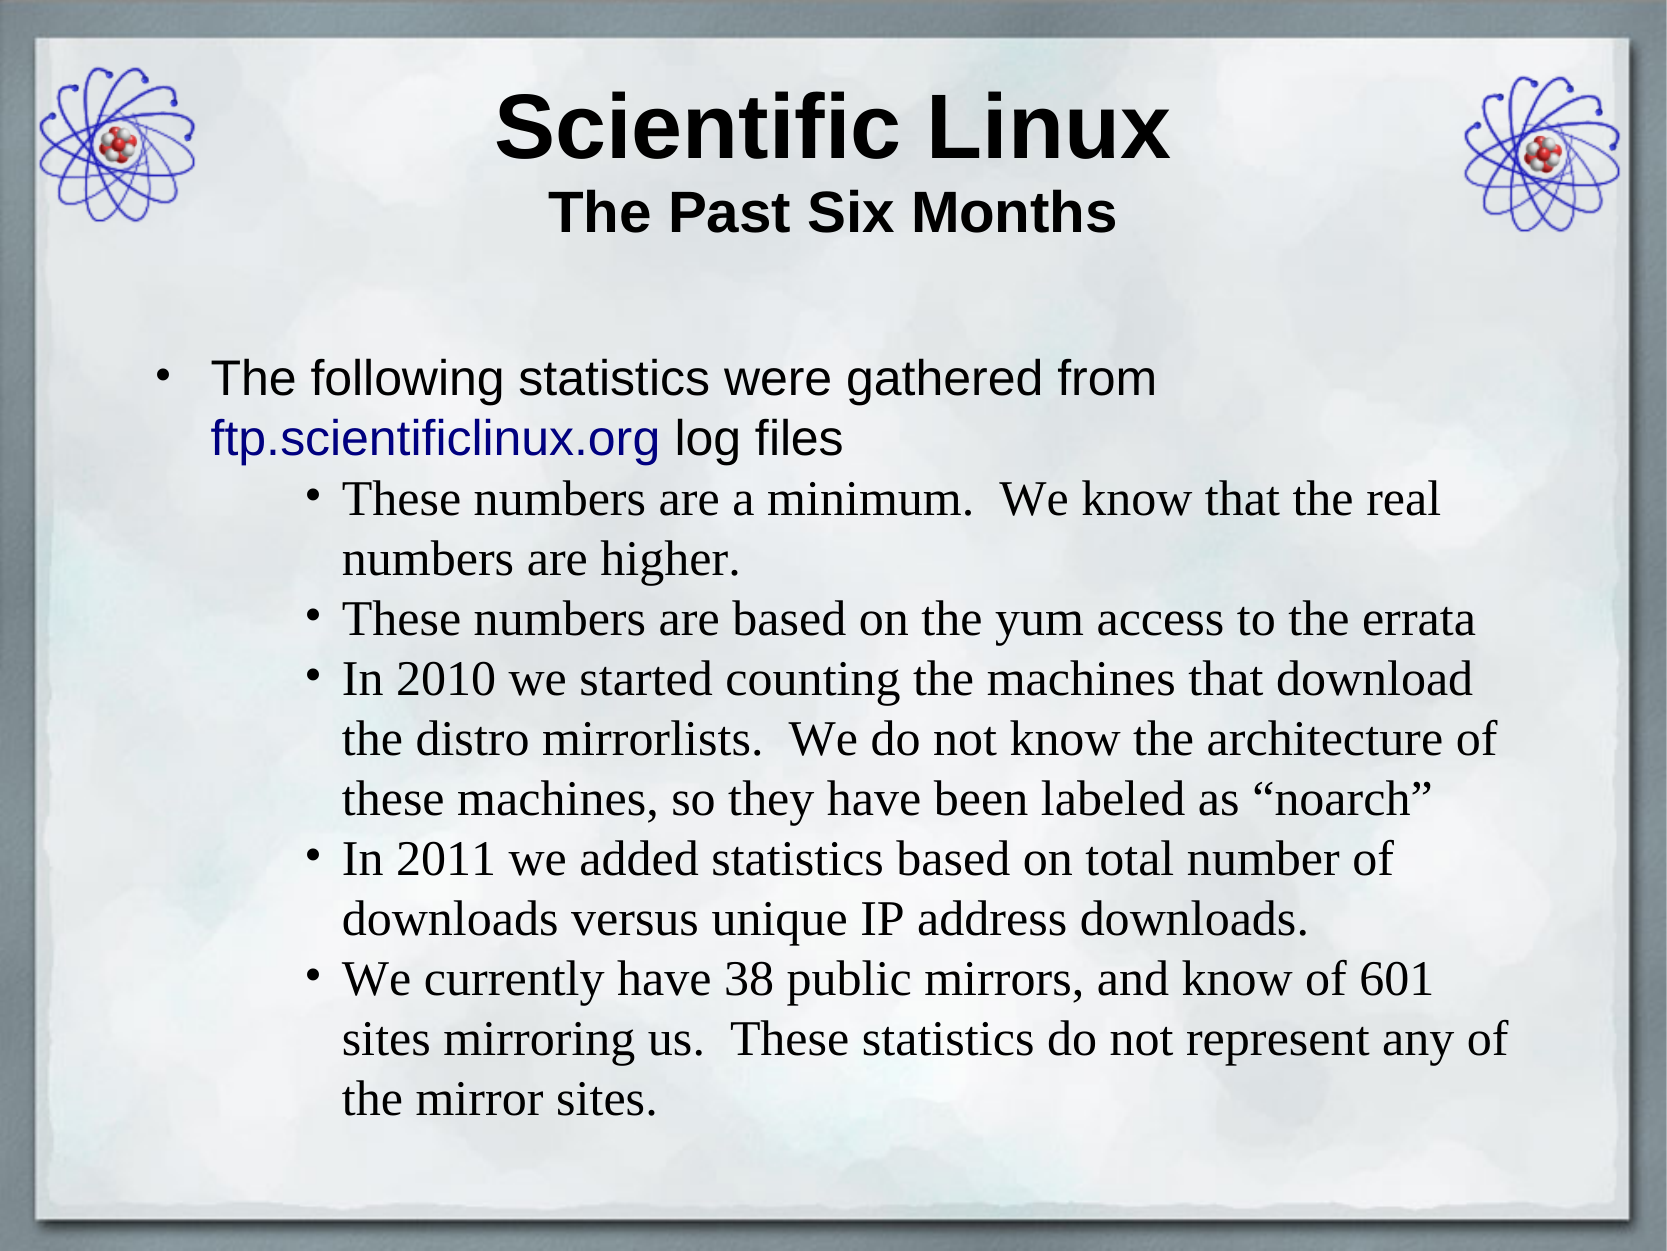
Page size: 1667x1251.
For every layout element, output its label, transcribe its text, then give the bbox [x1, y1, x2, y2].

title Scientific Linux The Past Six Months [289, 75, 1378, 246]
picture [0, 0, 1667, 1251]
text_box The following statistics were gathered from ftp.scientificlinux.org log files These numbers are a minimum. We know that the real numbers are higher. These numbers are based on the yum access to the errata In 2010 we started counting the machines that download the distro mirrorlists. We do not know the architecture of these machines, so they have been labeled as “noarch” In 2011 we added statistics based on total number of downloads versus unique IP address downloads. We currently have 38 public mirrors, and know of 601 sites mirroring us. These statistics do not represent any of the mirror sites. [139, 337, 1528, 1133]
